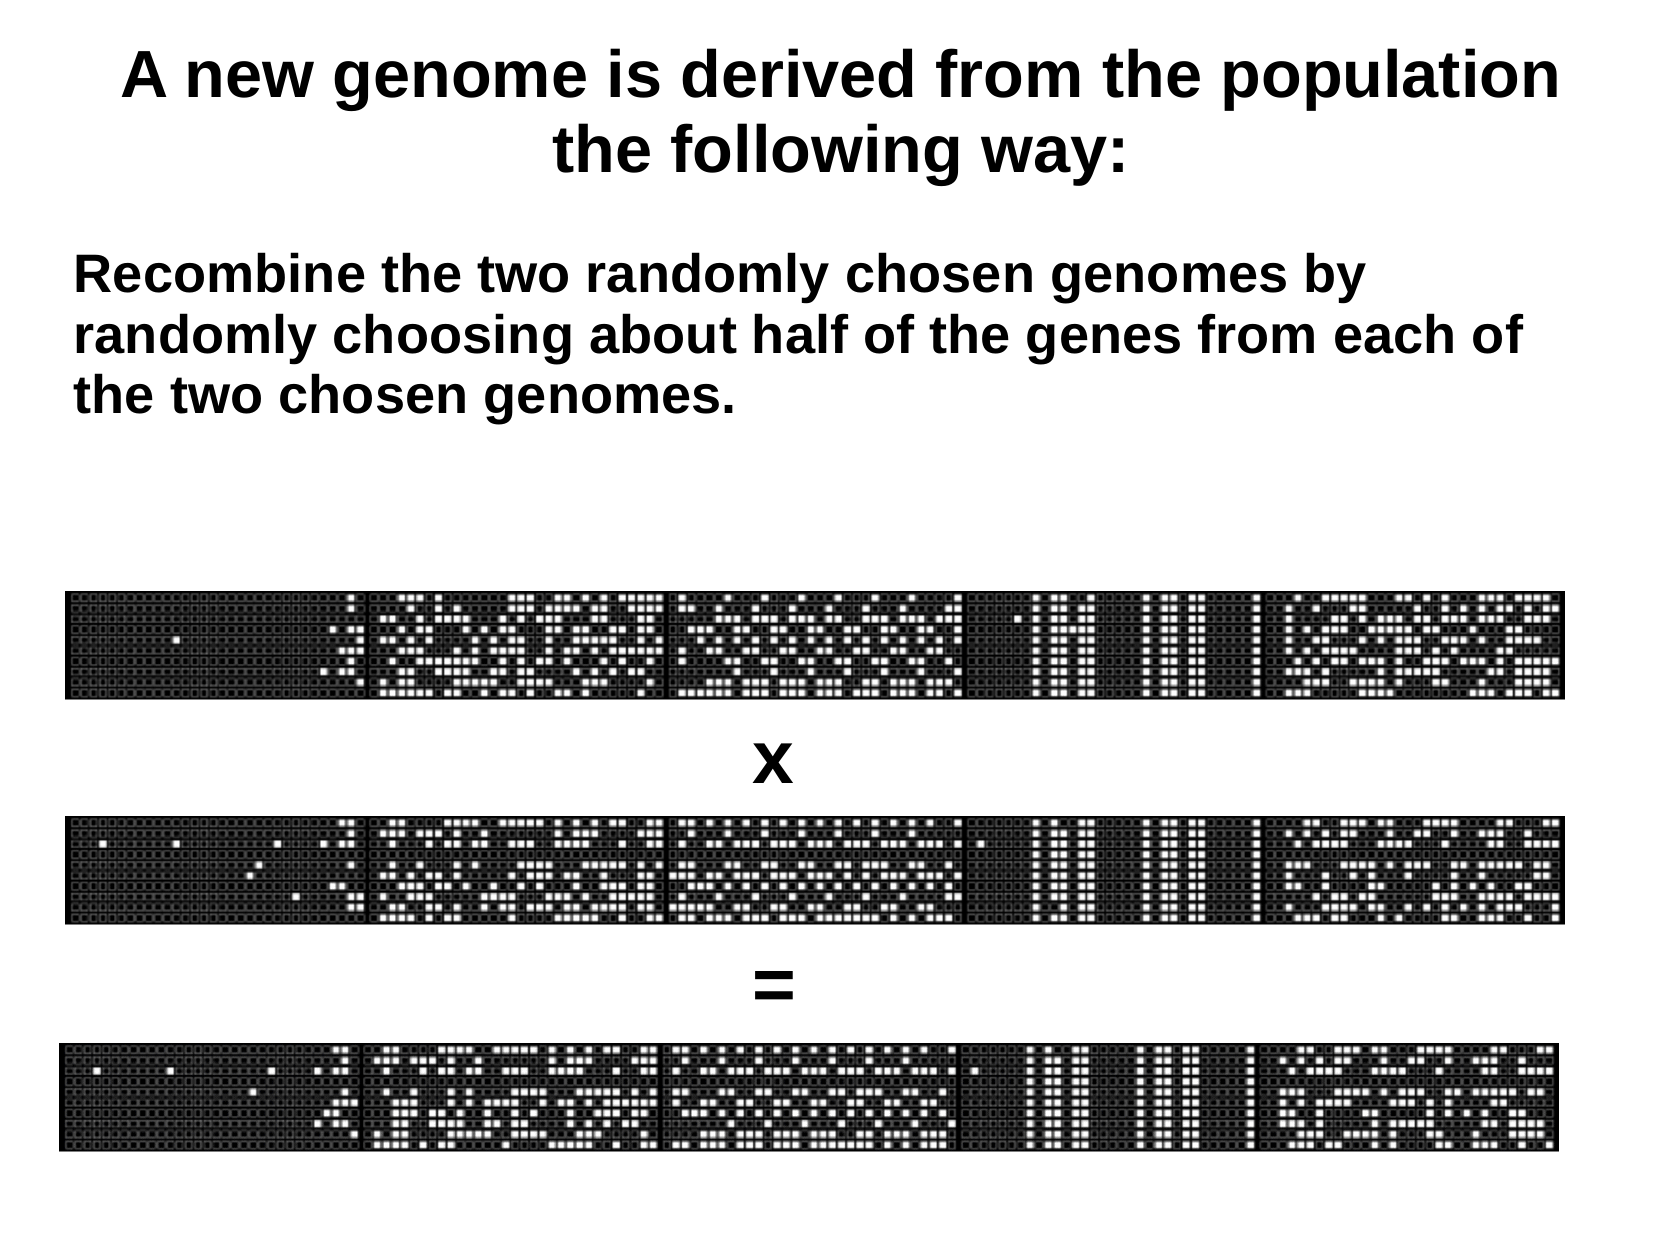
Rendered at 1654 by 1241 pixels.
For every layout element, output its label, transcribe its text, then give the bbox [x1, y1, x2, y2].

picture [59, 1042, 1559, 1152]
picture [65, 590, 1565, 700]
text_box x [738, 708, 857, 808]
picture [65, 815, 1565, 925]
text_box A new genome is derived from the population the following way: [59, 29, 1625, 194]
text_box = [738, 934, 857, 1034]
text_box Recombine the two randomly chosen genomes by randomly choosing about half of the genes from each of the two chosen genomes. [59, 236, 1595, 438]
